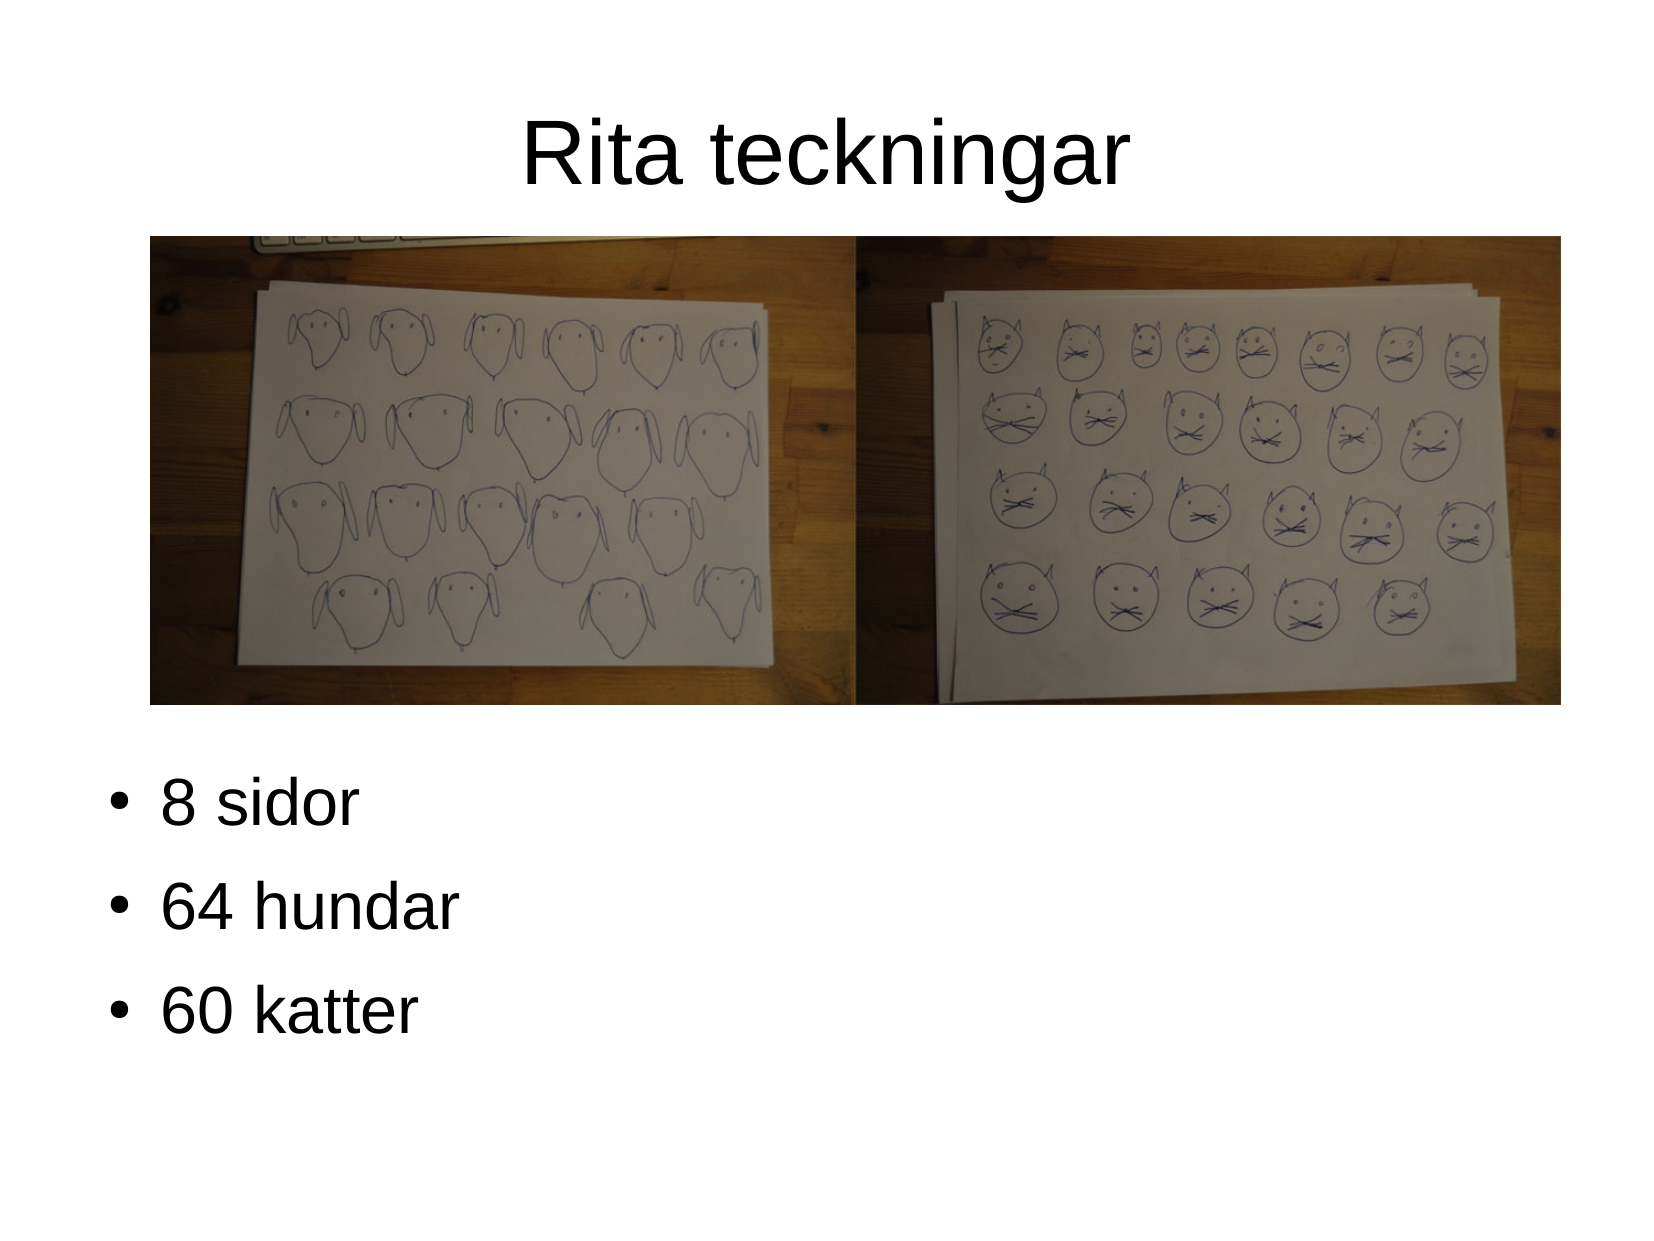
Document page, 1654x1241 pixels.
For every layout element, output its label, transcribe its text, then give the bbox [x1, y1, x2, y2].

title Rita teckningar [82, 49, 1571, 257]
list 8 sidor 64 hundar 60 katter [90, 765, 1579, 1108]
picture [150, 236, 1561, 706]
